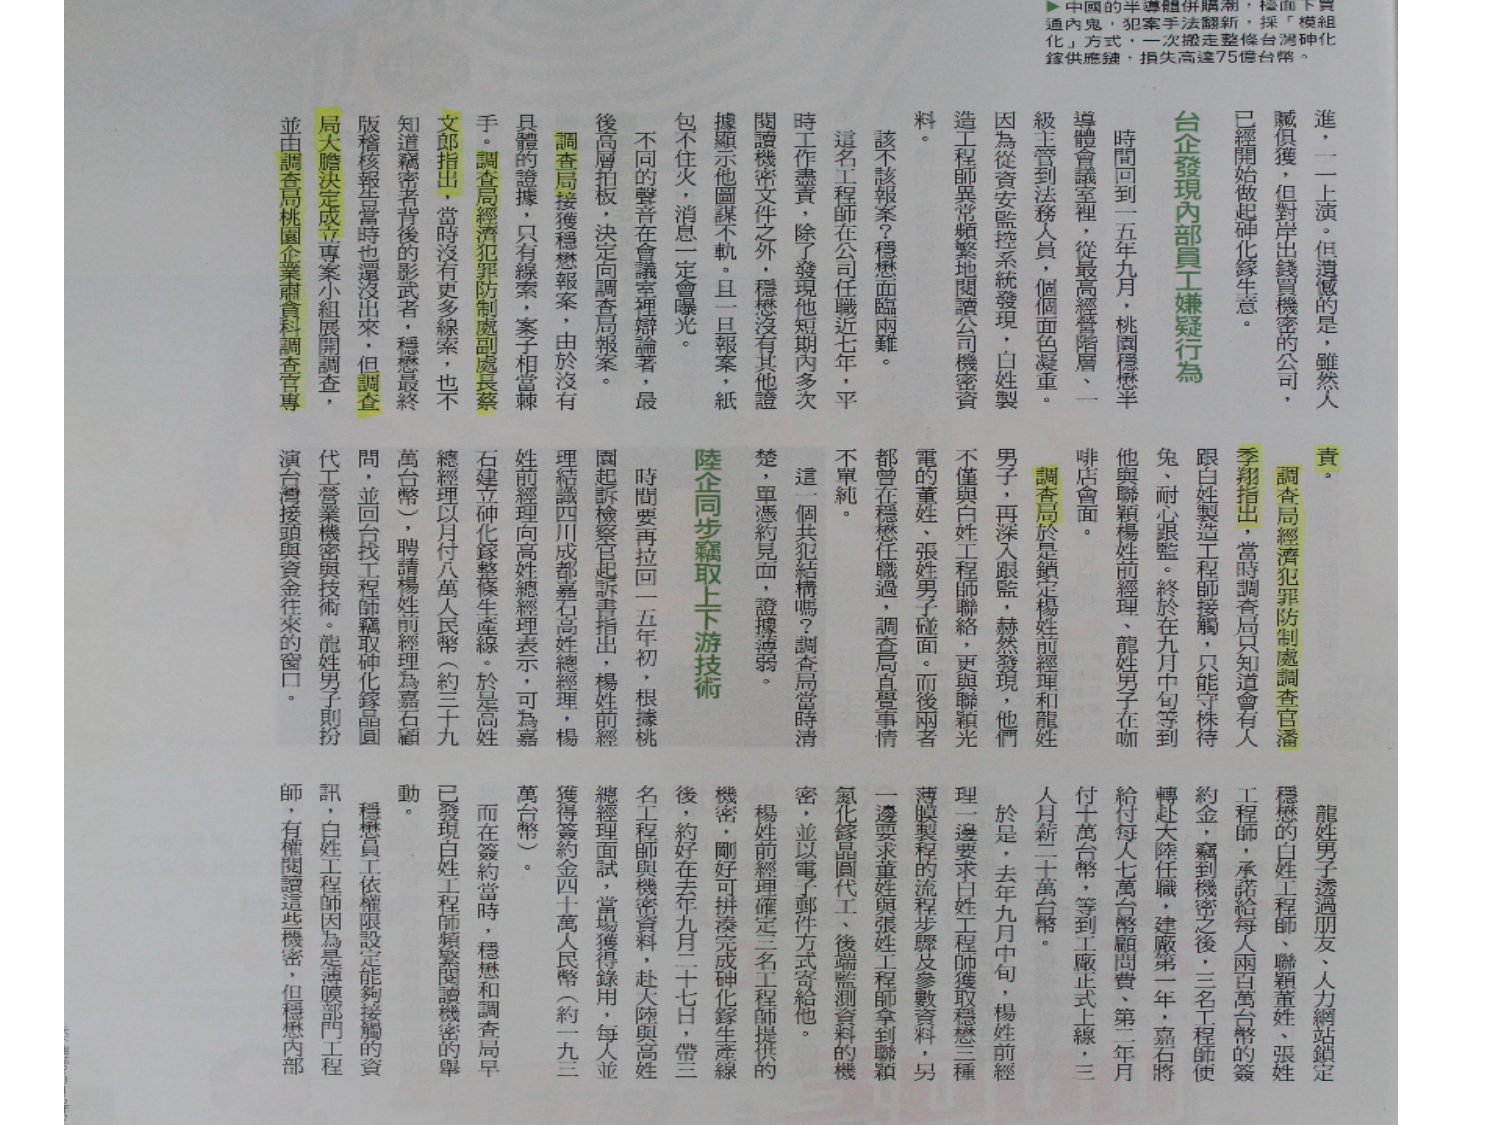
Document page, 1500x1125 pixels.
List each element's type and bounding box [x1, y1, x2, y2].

picture [64, 0, 1398, 1125]
